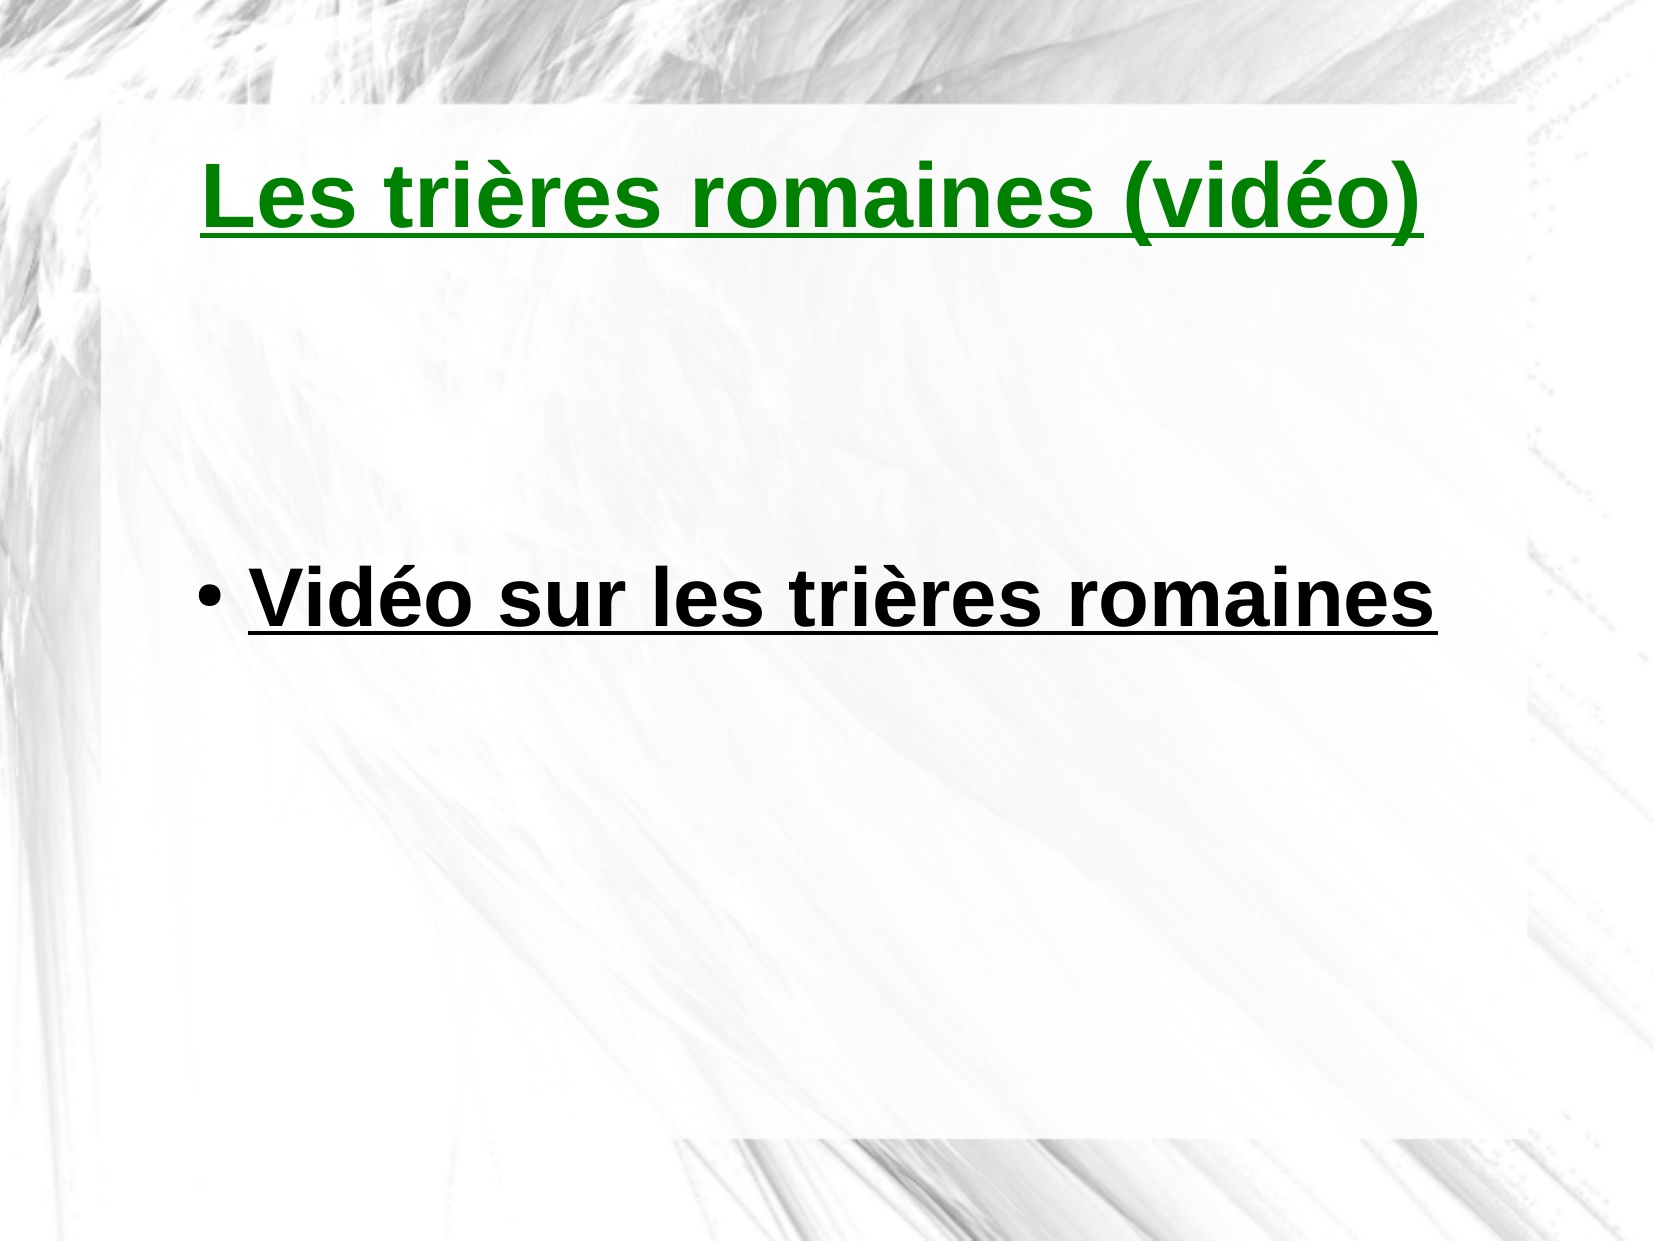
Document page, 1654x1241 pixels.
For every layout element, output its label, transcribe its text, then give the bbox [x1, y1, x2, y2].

picture [0, 0, 1654, 1241]
title Les trières romaines (vidéo) [118, 112, 1506, 281]
list Vidéo sur les trières romaines [177, 550, 1654, 1170]
